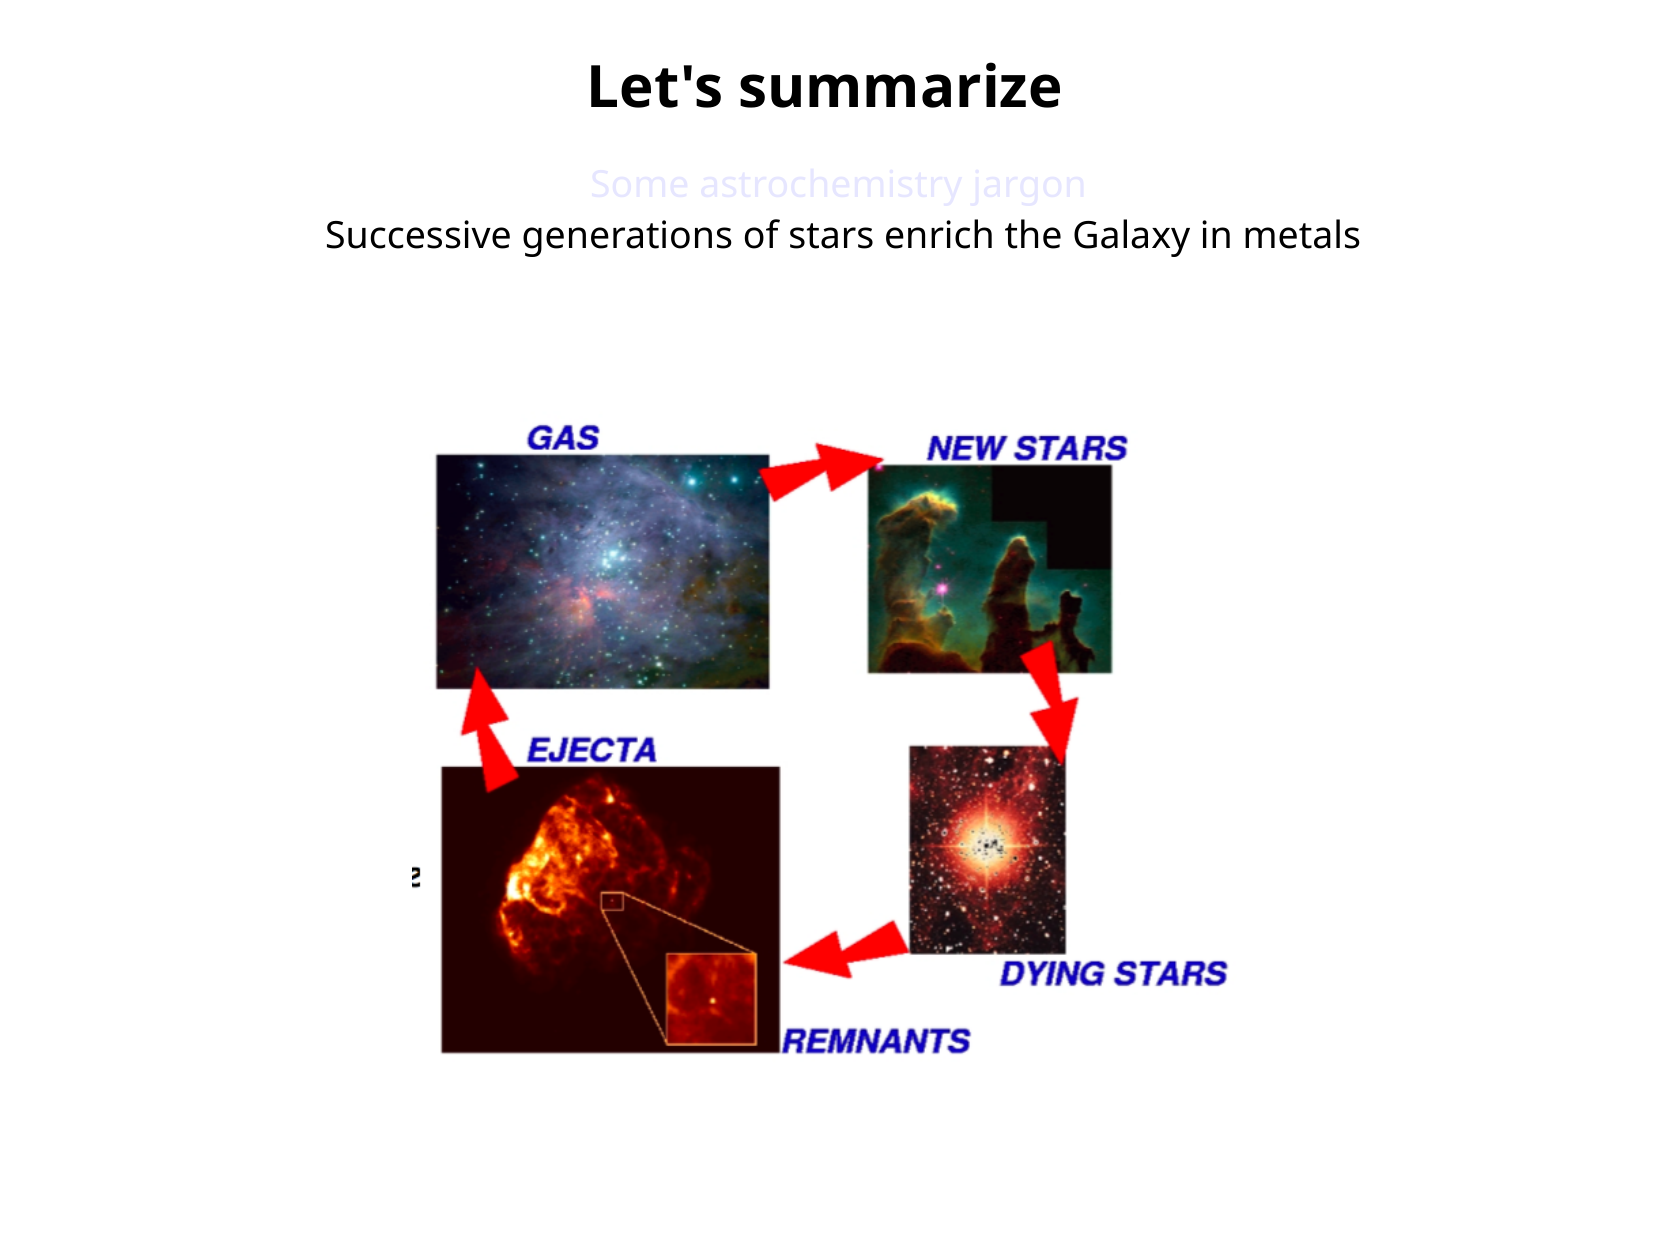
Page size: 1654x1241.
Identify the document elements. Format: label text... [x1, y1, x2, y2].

text_box Let's summarize [262, 37, 1388, 134]
picture [412, 409, 1238, 1126]
text_box Some astrochemistry jargon Successive generations of stars enrich the Galaxy in metals [75, 150, 1613, 374]
